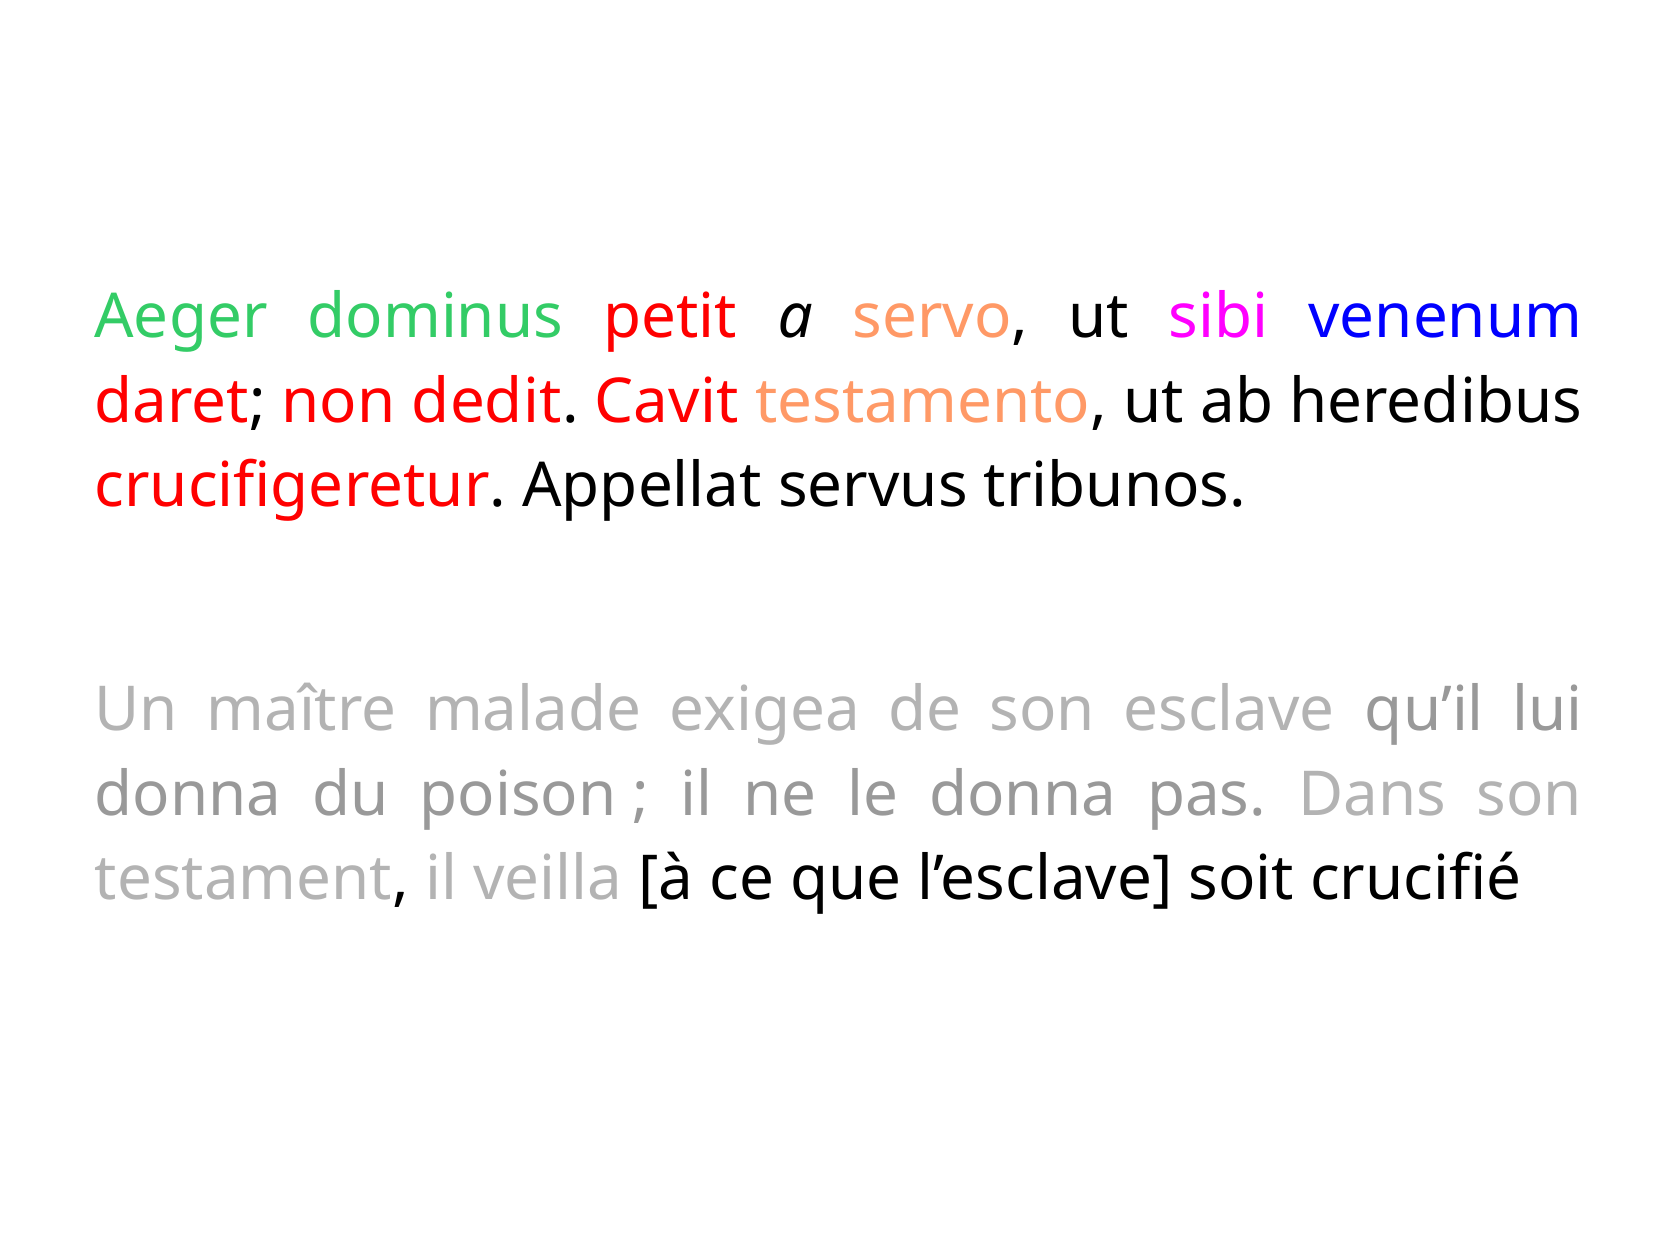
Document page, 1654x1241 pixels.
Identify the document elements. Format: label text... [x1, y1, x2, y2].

list Aeger dominus petit a servo, ut sibi venenum daret; non dedit. Cavit testamento, ut ab heredibus crucifigeretur. Appellat servus tribunos. Un maître malade exigea de son esclave qu’il lui donna du poison ; il ne le donna pas. Dans son testament, il veilla [à ce que l’esclave] soit crucifié [94, 271, 1583, 991]
